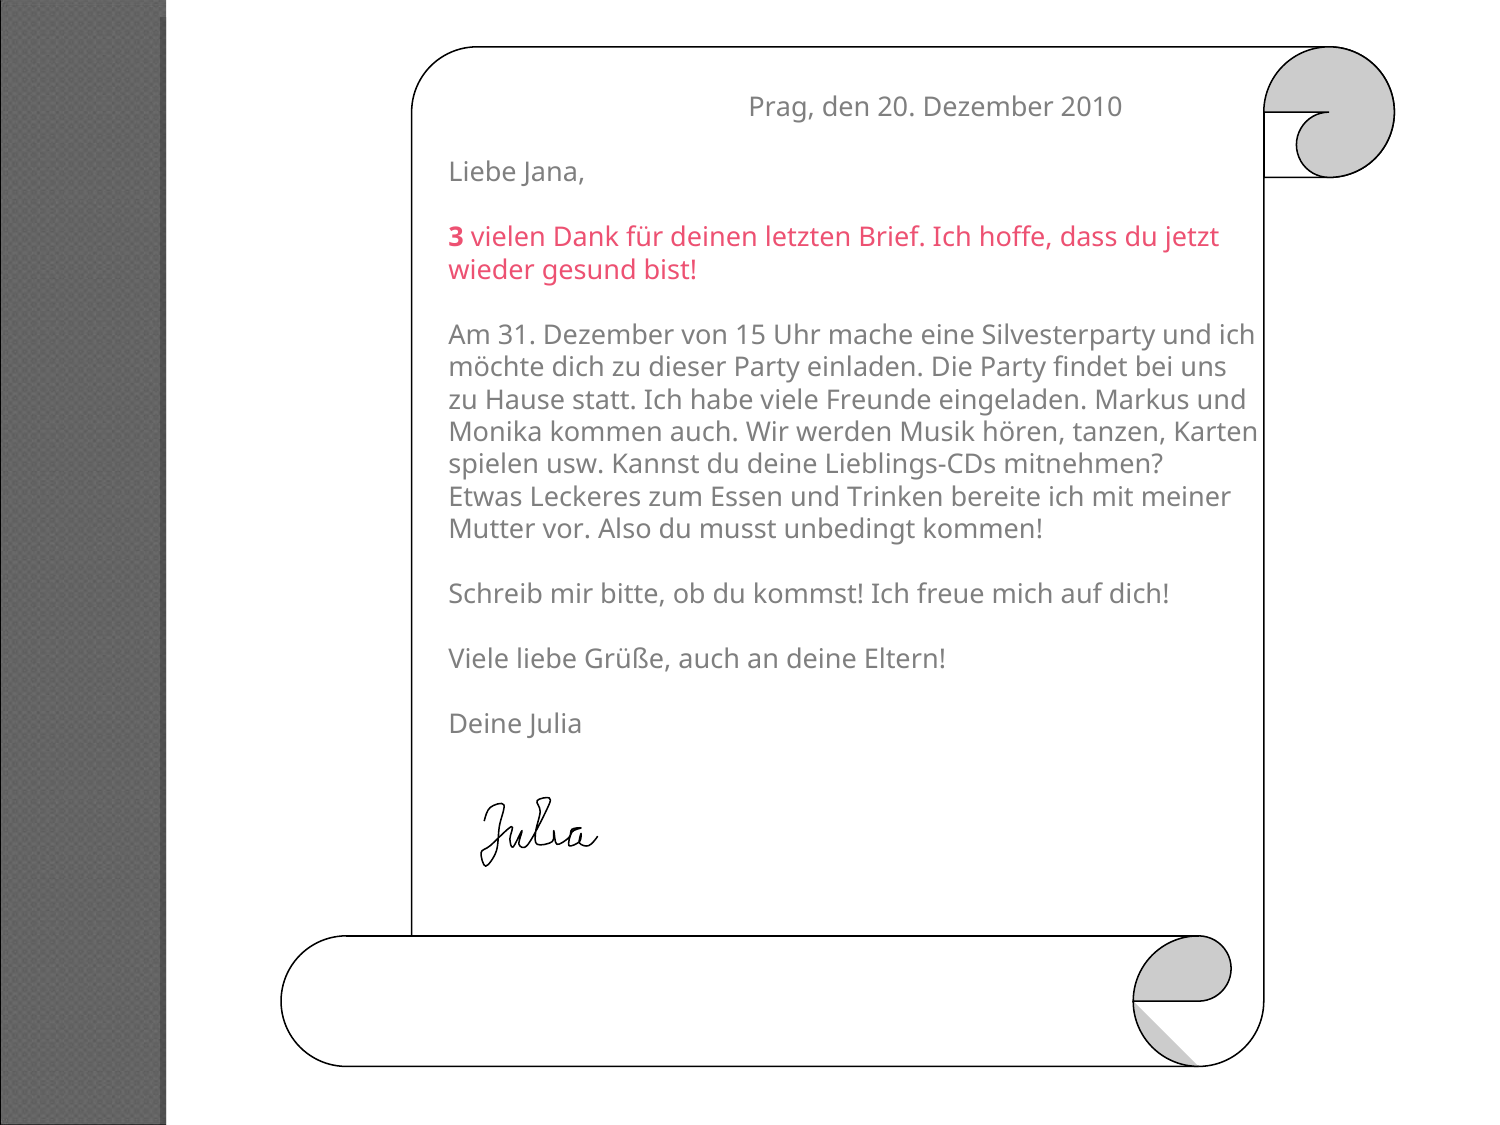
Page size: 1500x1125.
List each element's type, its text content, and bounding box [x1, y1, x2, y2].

text_box Prag, den 20. Dezember 2010 Liebe Jana, 3 vielen Dank für deinen letzten Brief. Ich hoffe, dass du jetzt wieder gesund bist! Am 31. Dezember von 15 Uhr mache eine Silvesterparty und ich möchte dich zu dieser Party einladen. Die Party findet bei uns zu Hause statt. Ich habe viele Freunde eingeladen. Markus und Monika kommen auch. Wir werden Musik hören, tanzen, Karten spielen usw. Kannst du deine Lieblings-CDs mitnehmen? Etwas Leckeres zum Essen und Trinken bereite ich mit meiner Mutter vor. Also du musst unbedingt kommen! Schreib mir bitte, ob du kommst! Ich freue mich auf dich! Viele liebe Grüße, auch an deine Eltern! Deine Julia [433, 81, 1278, 915]
text_box [281, 46, 1395, 1067]
picture [0, 0, 166, 1125]
